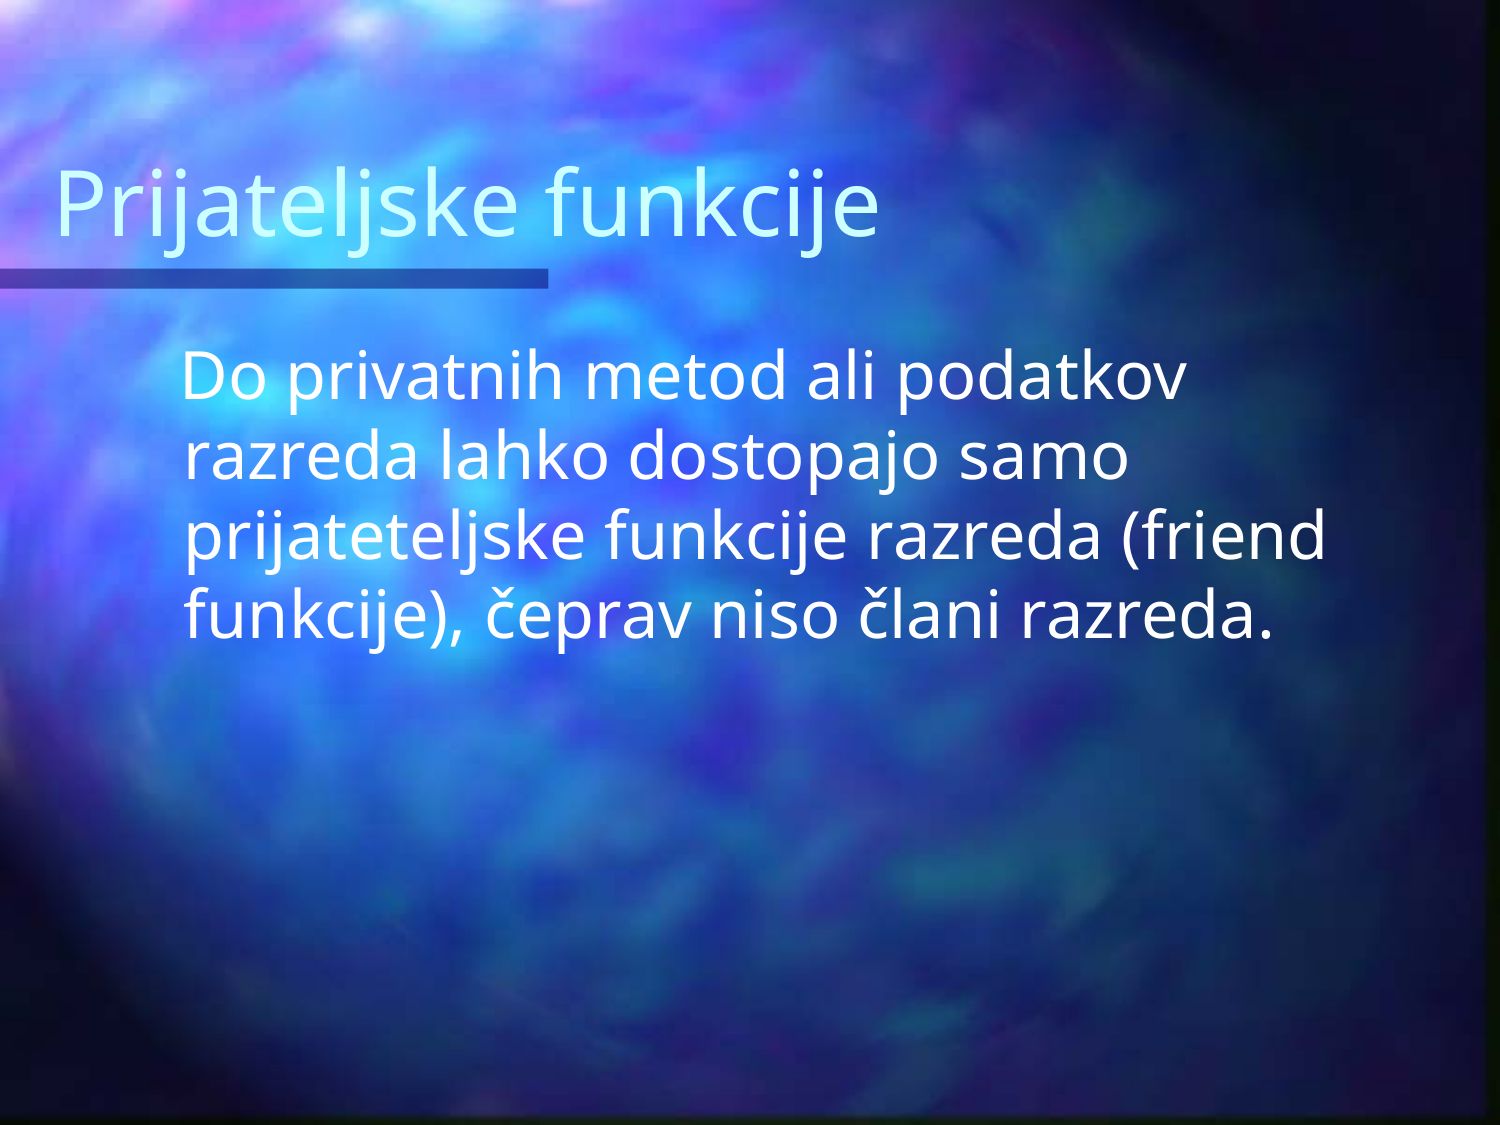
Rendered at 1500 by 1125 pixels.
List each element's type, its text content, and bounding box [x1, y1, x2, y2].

list Do privatnih metod ali podatkov razreda lahko dostopajo samo prijateteljske funkcije razreda (friend funkcije), čeprav niso člani razreda. [112, 324, 1388, 1000]
picture [0, 0, 1500, 1125]
title Prijateljske funkcije [37, 75, 1313, 263]
